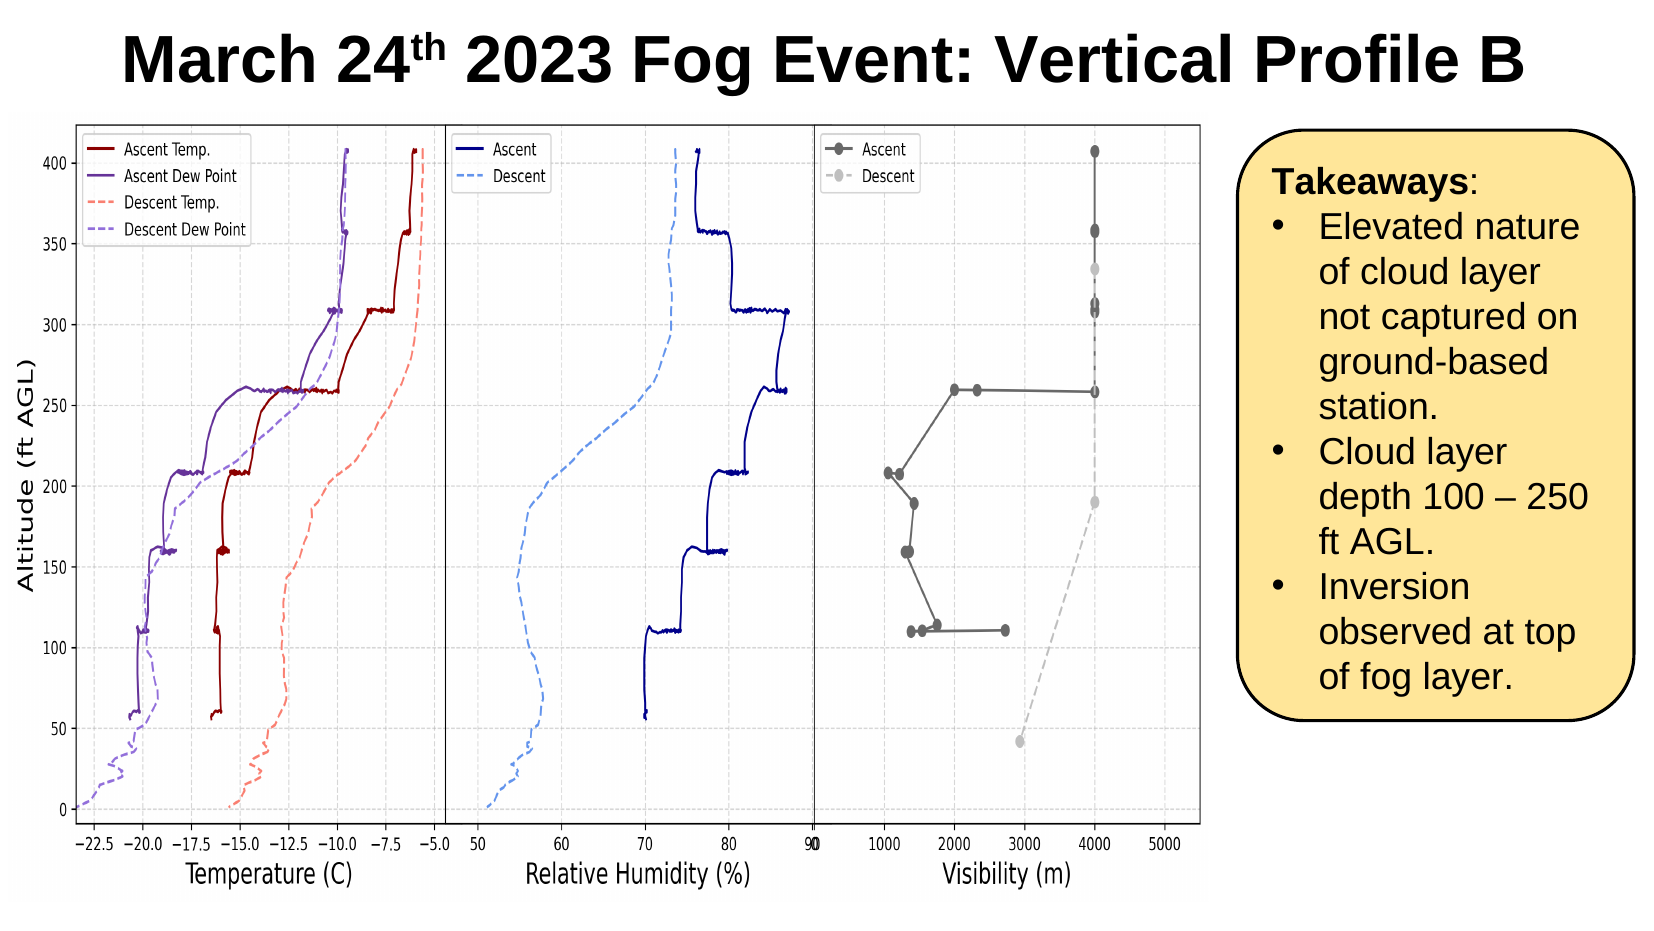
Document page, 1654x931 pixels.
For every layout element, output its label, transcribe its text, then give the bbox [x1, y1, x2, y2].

picture [8, 112, 1209, 902]
title March 24th 2023 Fog Event: Vertical Profile B [0, 5, 1654, 107]
text_box Takeaways: Elevated nature of cloud layer not captured on ground-based station. Cloud layer depth 100 – 250 ft AGL. Inversion observed at top of fog layer. [1237, 130, 1634, 721]
